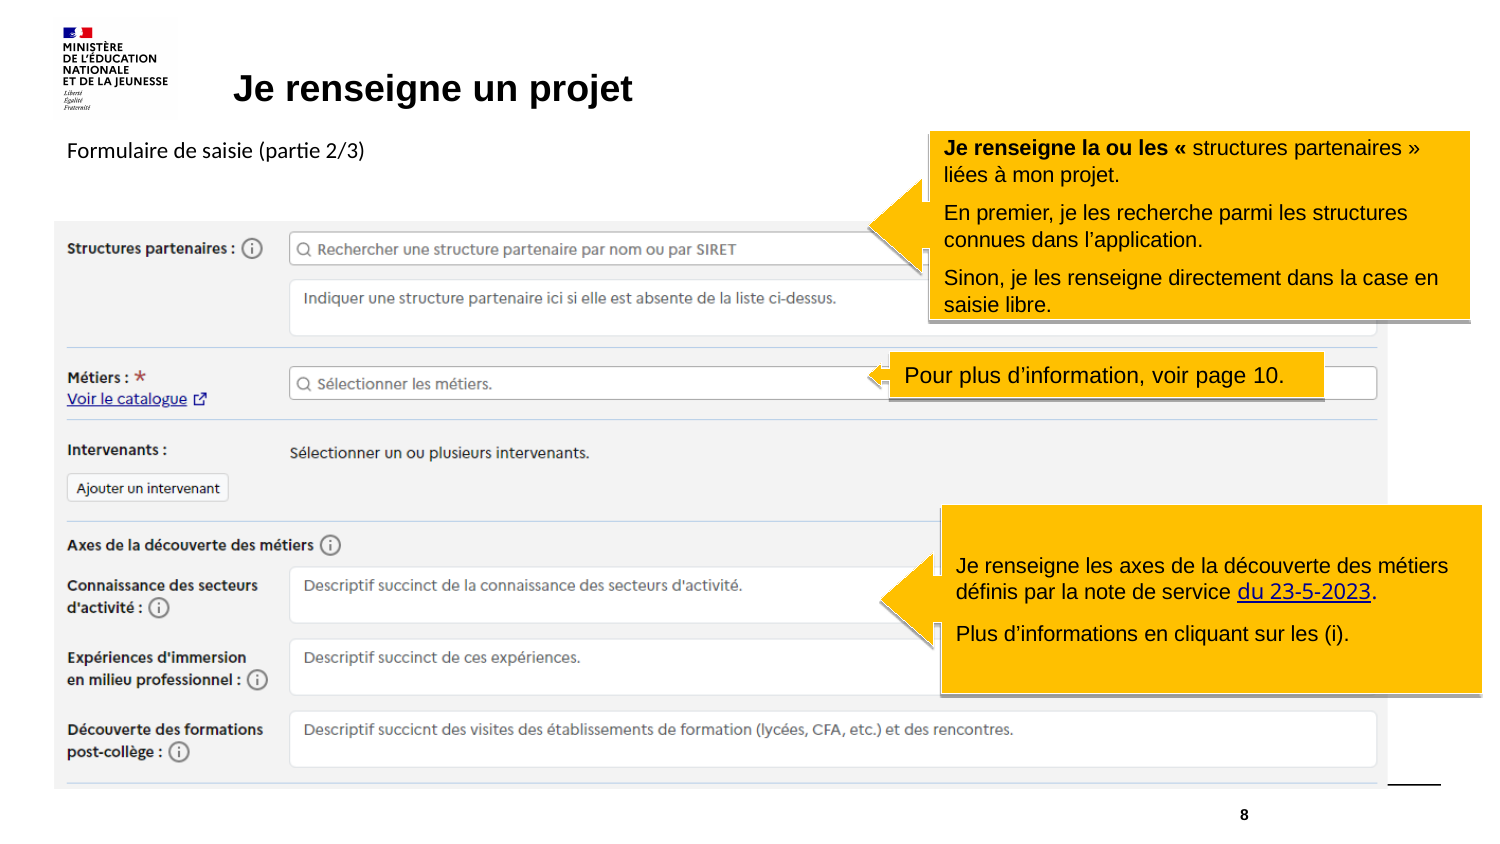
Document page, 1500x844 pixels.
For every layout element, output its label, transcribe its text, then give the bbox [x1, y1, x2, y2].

picture [52, 221, 1388, 789]
text_box Je renseigne la ou les « structures partenaires » liées à mon projet. En premier, je les recherche parmi les structures connues dans l’application. Sinon, je les renseigne directement dans la case en saisie libre. [868, 130, 1471, 320]
text_box Je renseigne un projet [218, 56, 784, 117]
text_box Je renseigne les axes de la découverte des métiers définis par la note de service du 23-5-2023. Plus d’informations en cliquant sur les (i). [879, 504, 1483, 694]
text_box Formulaire de saisie (partie 2/3) [52, 127, 803, 171]
text_box Pour plus d’information, voir page 10. [868, 351, 1325, 398]
picture [53, 17, 178, 120]
slide_number <numéro> [1027, 784, 1249, 844]
